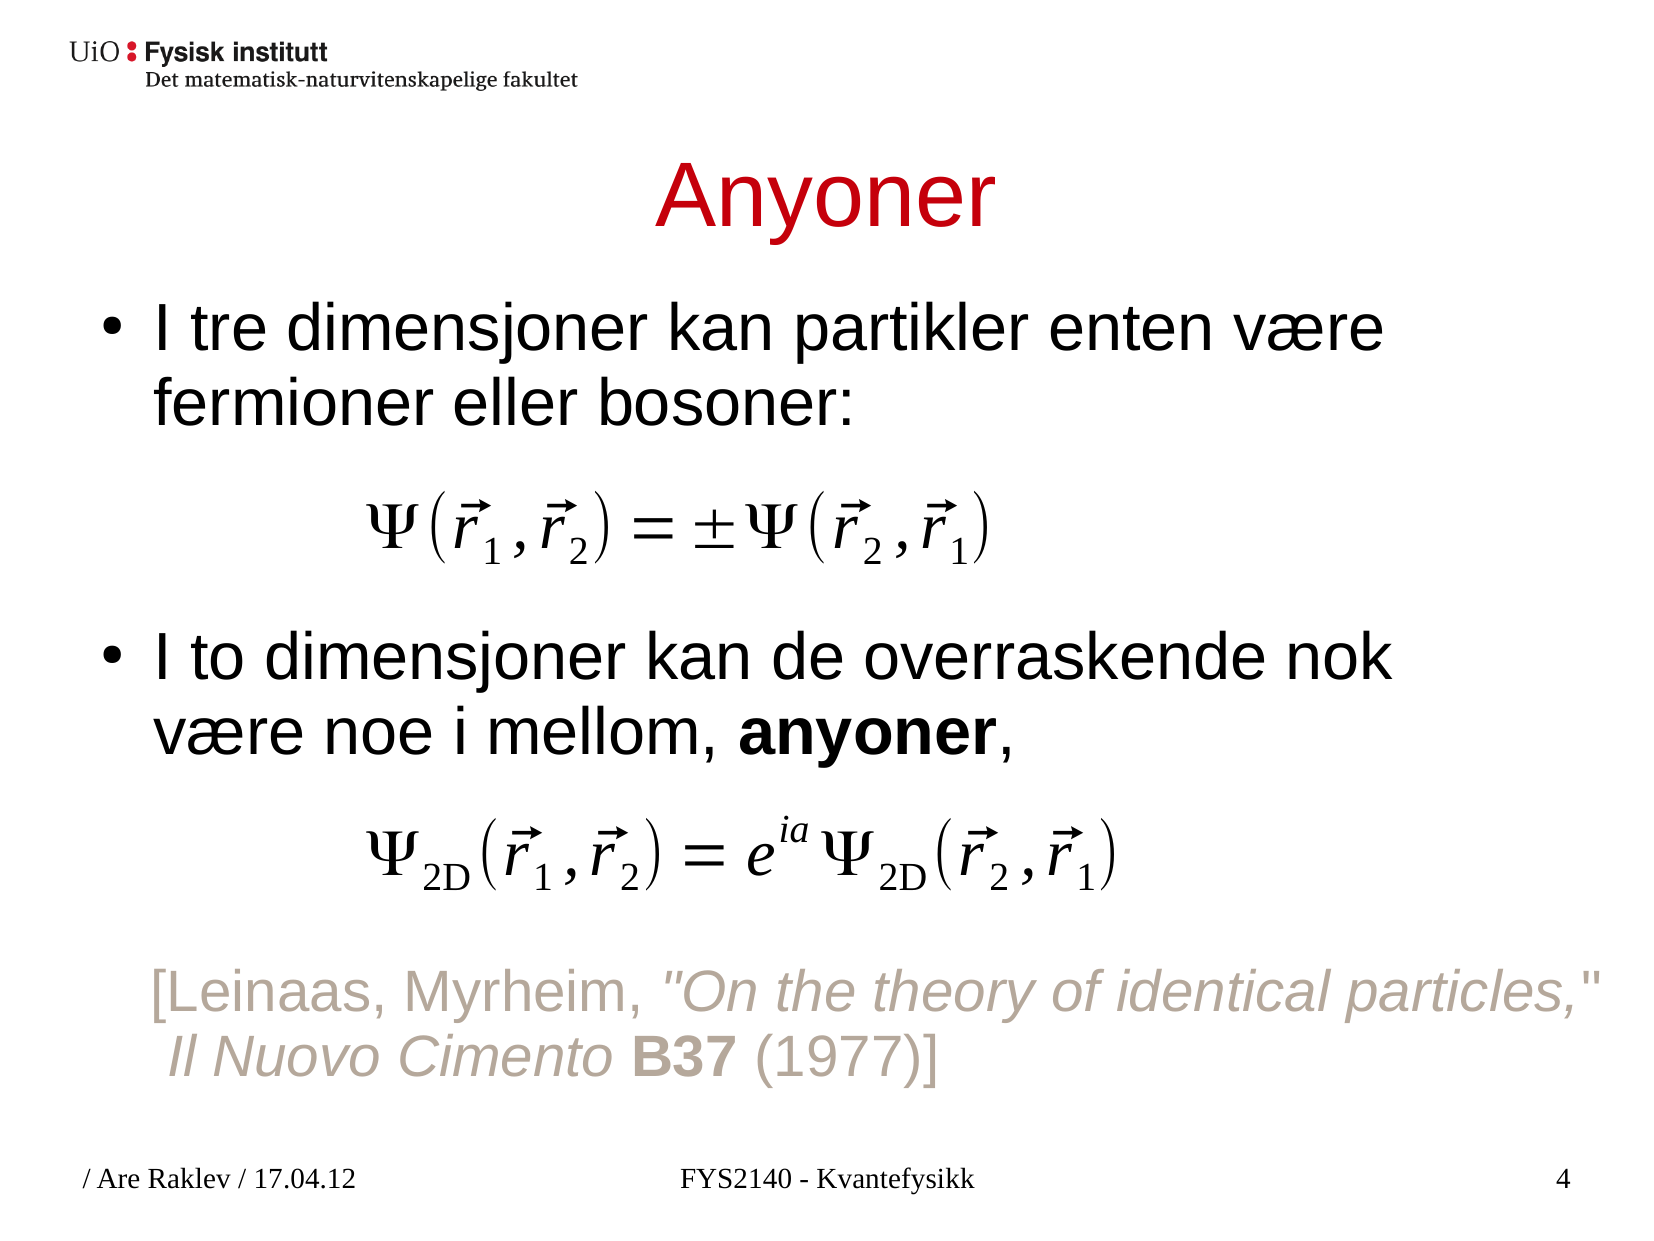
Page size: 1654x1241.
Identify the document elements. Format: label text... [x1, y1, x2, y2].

chart [357, 806, 1127, 900]
text_box [Leinaas, Myrheim, "On the theory of identical particles," [Il Nuovo Cimento B37 (1977)] [136, 951, 1637, 1097]
chart [357, 487, 1000, 574]
picture [68, 37, 581, 93]
list I tre dimensjoner kan partikler enten være fermioner eller bosoner: I to dimensjoner kan de overraskende nok være noe i mellom, anyoner, [82, 290, 1538, 1094]
title Anyoner [82, 90, 1571, 298]
